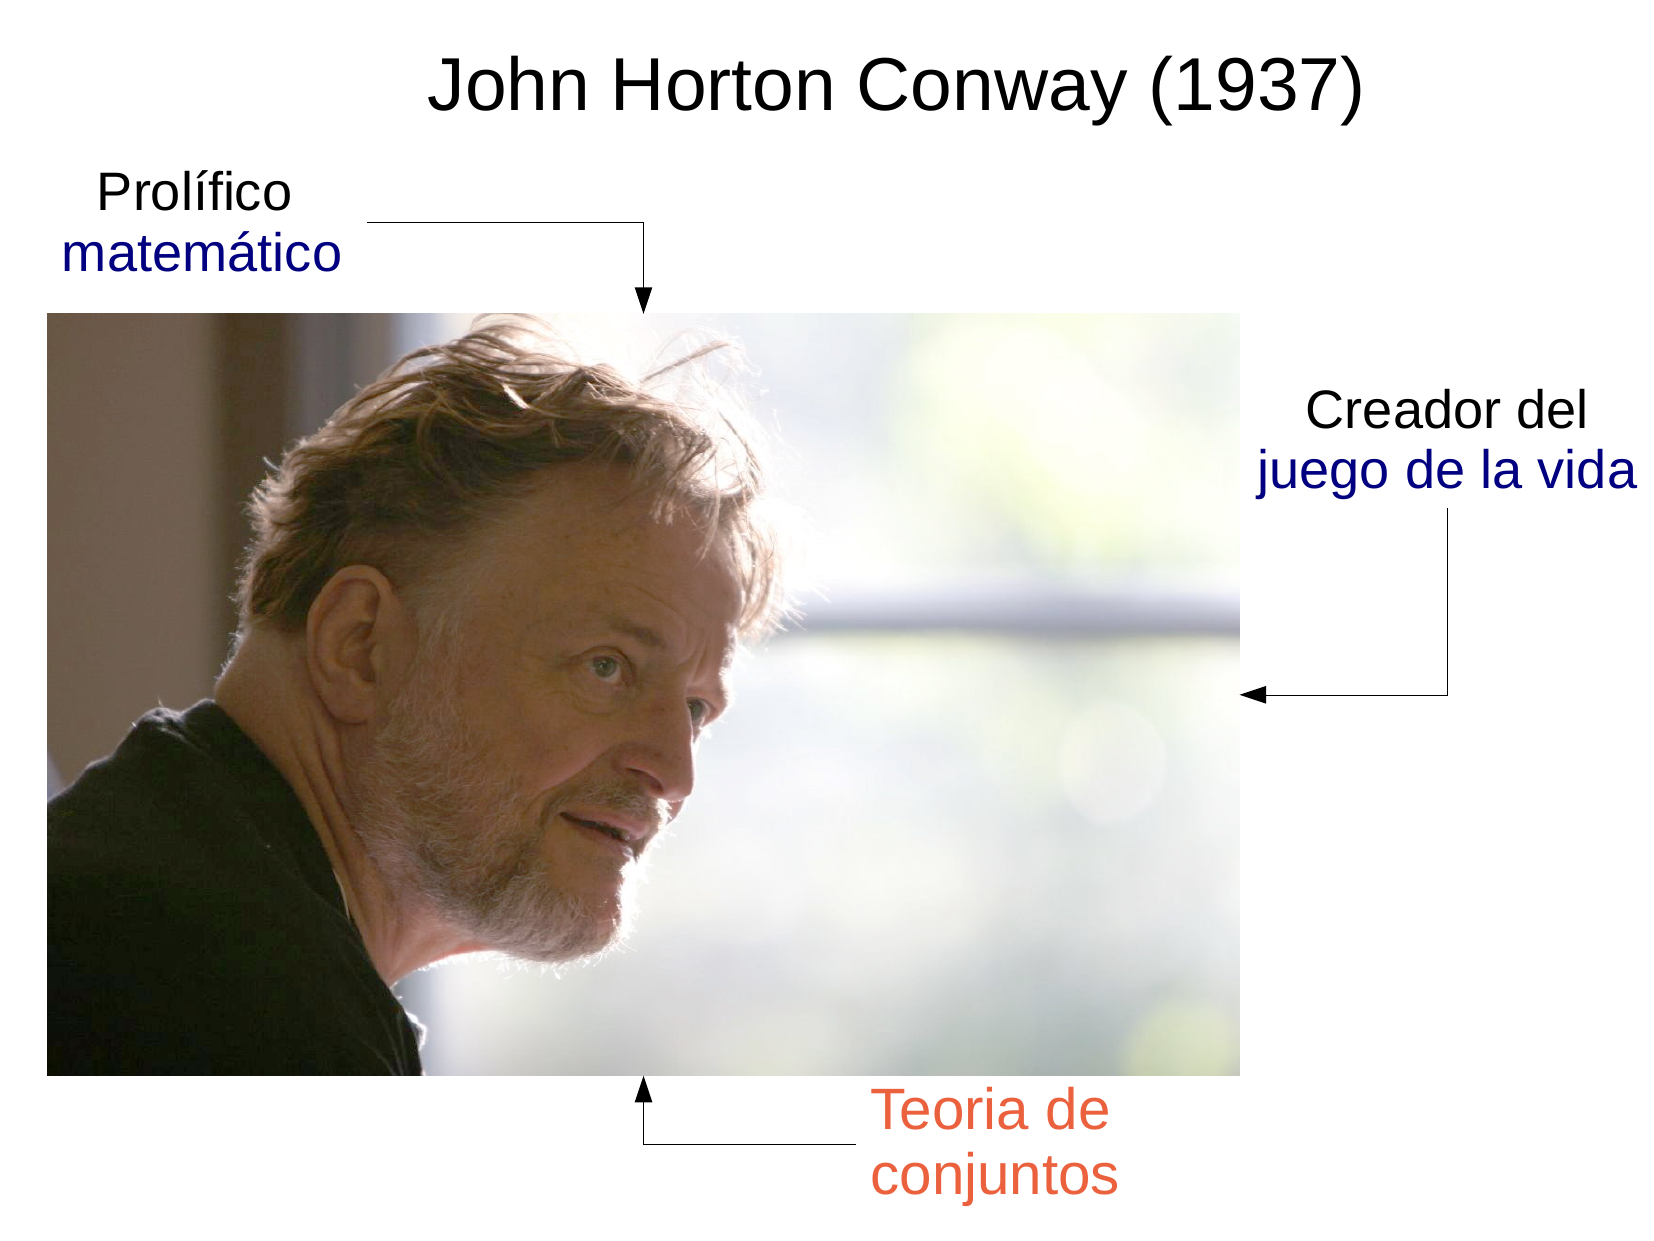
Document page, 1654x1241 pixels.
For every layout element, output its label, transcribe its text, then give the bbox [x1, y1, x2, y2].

text_box Prolífico matemático [37, 154, 368, 291]
text_box Teoria de conjuntos [855, 1069, 1231, 1220]
text_box Creador deljuego de la vida [1148, 371, 1654, 508]
picture [47, 313, 1240, 1076]
text_box John Horton Conway (1937) [412, 34, 1388, 134]
